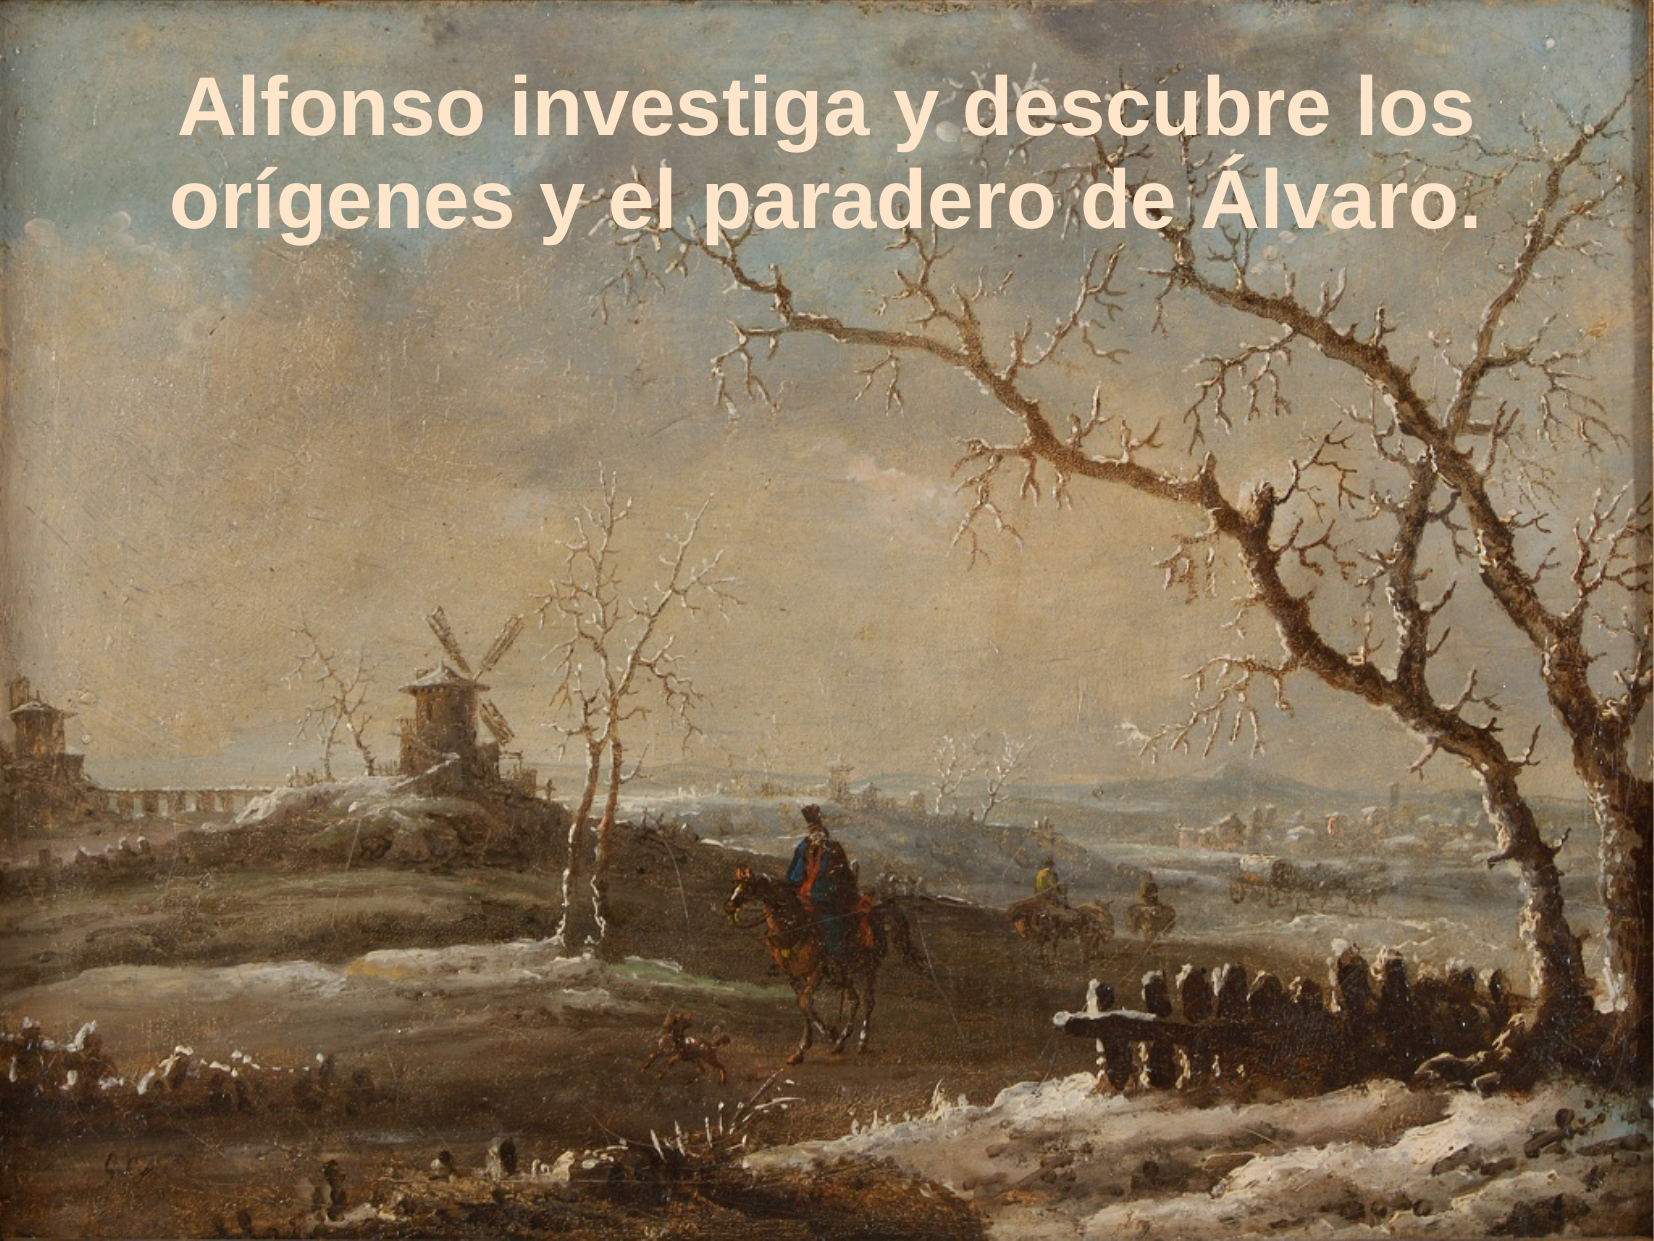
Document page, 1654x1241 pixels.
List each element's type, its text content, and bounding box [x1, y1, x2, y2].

picture [0, 0, 1654, 1241]
title Alfonso investiga y descubre los orígenes y el paradero de Álvaro. [82, 49, 1571, 257]
